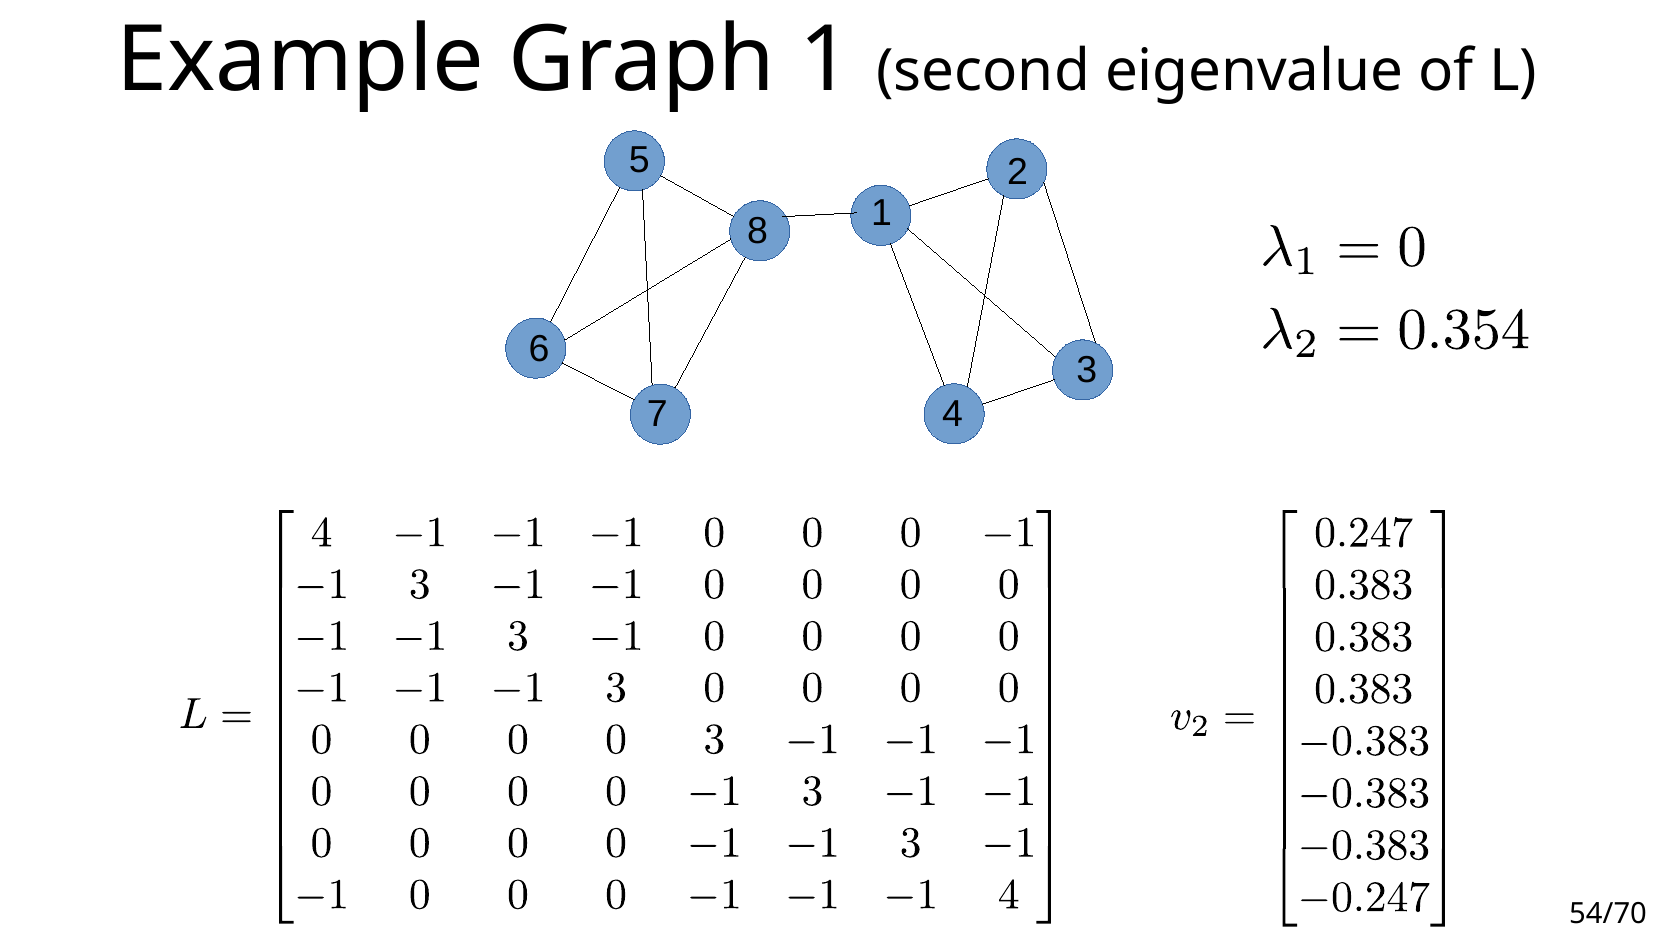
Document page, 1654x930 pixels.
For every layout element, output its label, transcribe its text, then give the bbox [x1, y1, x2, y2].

text_box [1043, 154, 1047, 182]
text_box [1170, 510, 1460, 927]
text_box [178, 510, 1066, 924]
text_box [907, 200, 911, 231]
text_box [604, 138, 614, 183]
title Example Graph 1 (second eigenvalue of L) [82, 0, 1571, 120]
text_box [683, 394, 691, 434]
text_box [850, 198, 856, 233]
text_box 6 [513, 320, 565, 378]
text_box [1260, 225, 1427, 275]
text_box 7 [632, 385, 683, 443]
text_box 8 [732, 202, 783, 259]
text_box [783, 217, 790, 250]
text_box [1001, 138, 1032, 143]
text_box [1052, 349, 1061, 391]
text_box 2 [992, 143, 1043, 200]
text_box [1260, 307, 1531, 357]
text_box [978, 395, 985, 432]
text_box 4 [927, 385, 978, 443]
text_box 3 [1061, 341, 1112, 399]
text_box [986, 152, 992, 186]
text_box 5 [614, 131, 665, 189]
text_box [505, 328, 513, 368]
text_box 1 [856, 184, 907, 242]
text_box [867, 242, 895, 246]
